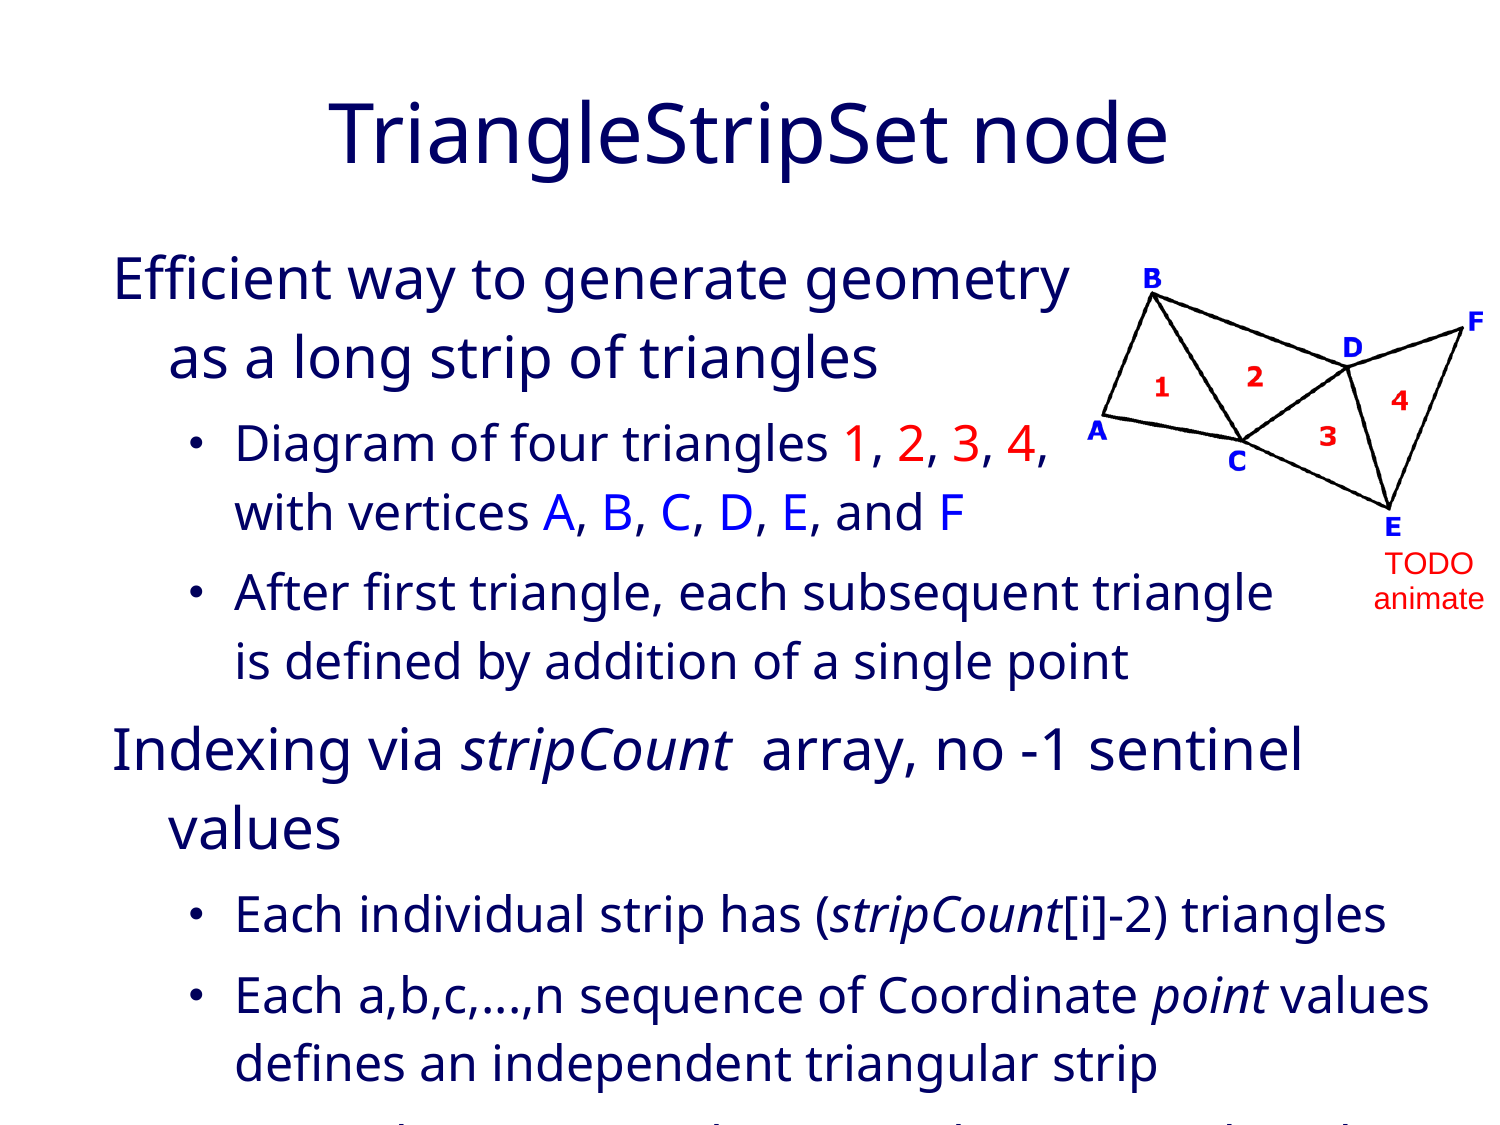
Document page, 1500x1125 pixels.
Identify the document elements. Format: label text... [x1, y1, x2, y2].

text_box TODO animate [1358, 538, 1500, 624]
picture [1087, 268, 1483, 536]
title TriangleStripSet node [112, 37, 1388, 226]
list Efficient way to generate geometry as a long strip of triangles Diagram of four triangles 1, 2, 3, 4, with vertices A, B, C, D, E, and F After first triangle, each subsequent triangle is defined by addition of a single point Indexing via stripCount array, no -1 sentinel values Each individual strip has (stripCount[i]-2) triangles Each a,b,c,...,n sequence of Coordinate point values defines an independent triangular strip Coincident vertex values must be repeated, and so efficiency may be reduced for large Coordinate nodes [112, 237, 1463, 1068]
